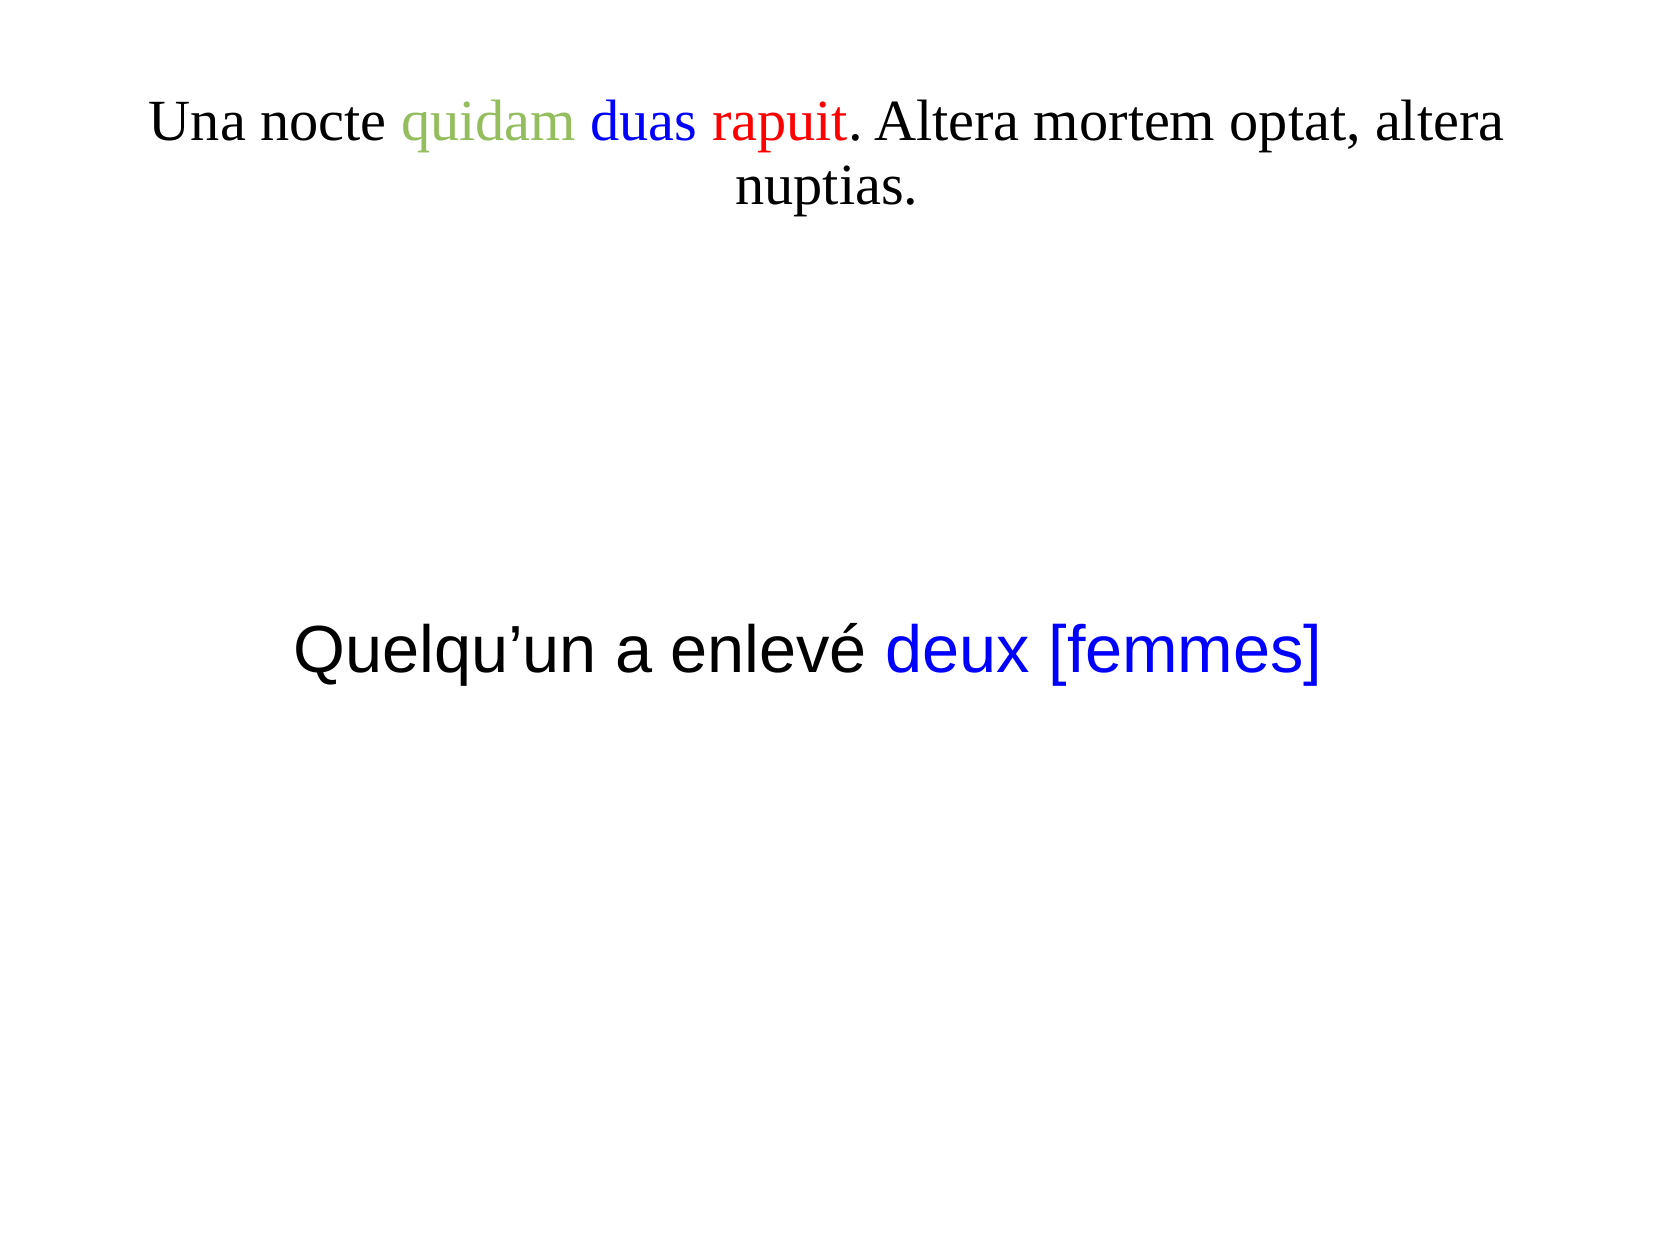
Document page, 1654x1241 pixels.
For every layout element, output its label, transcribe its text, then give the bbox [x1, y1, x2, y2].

title Una nocte quidam duas rapuit. Altera mortem optat, altera nuptias. [82, 49, 1571, 257]
subtitle Quelqu’un a enlevé deux [femmes] [82, 290, 1571, 1010]
